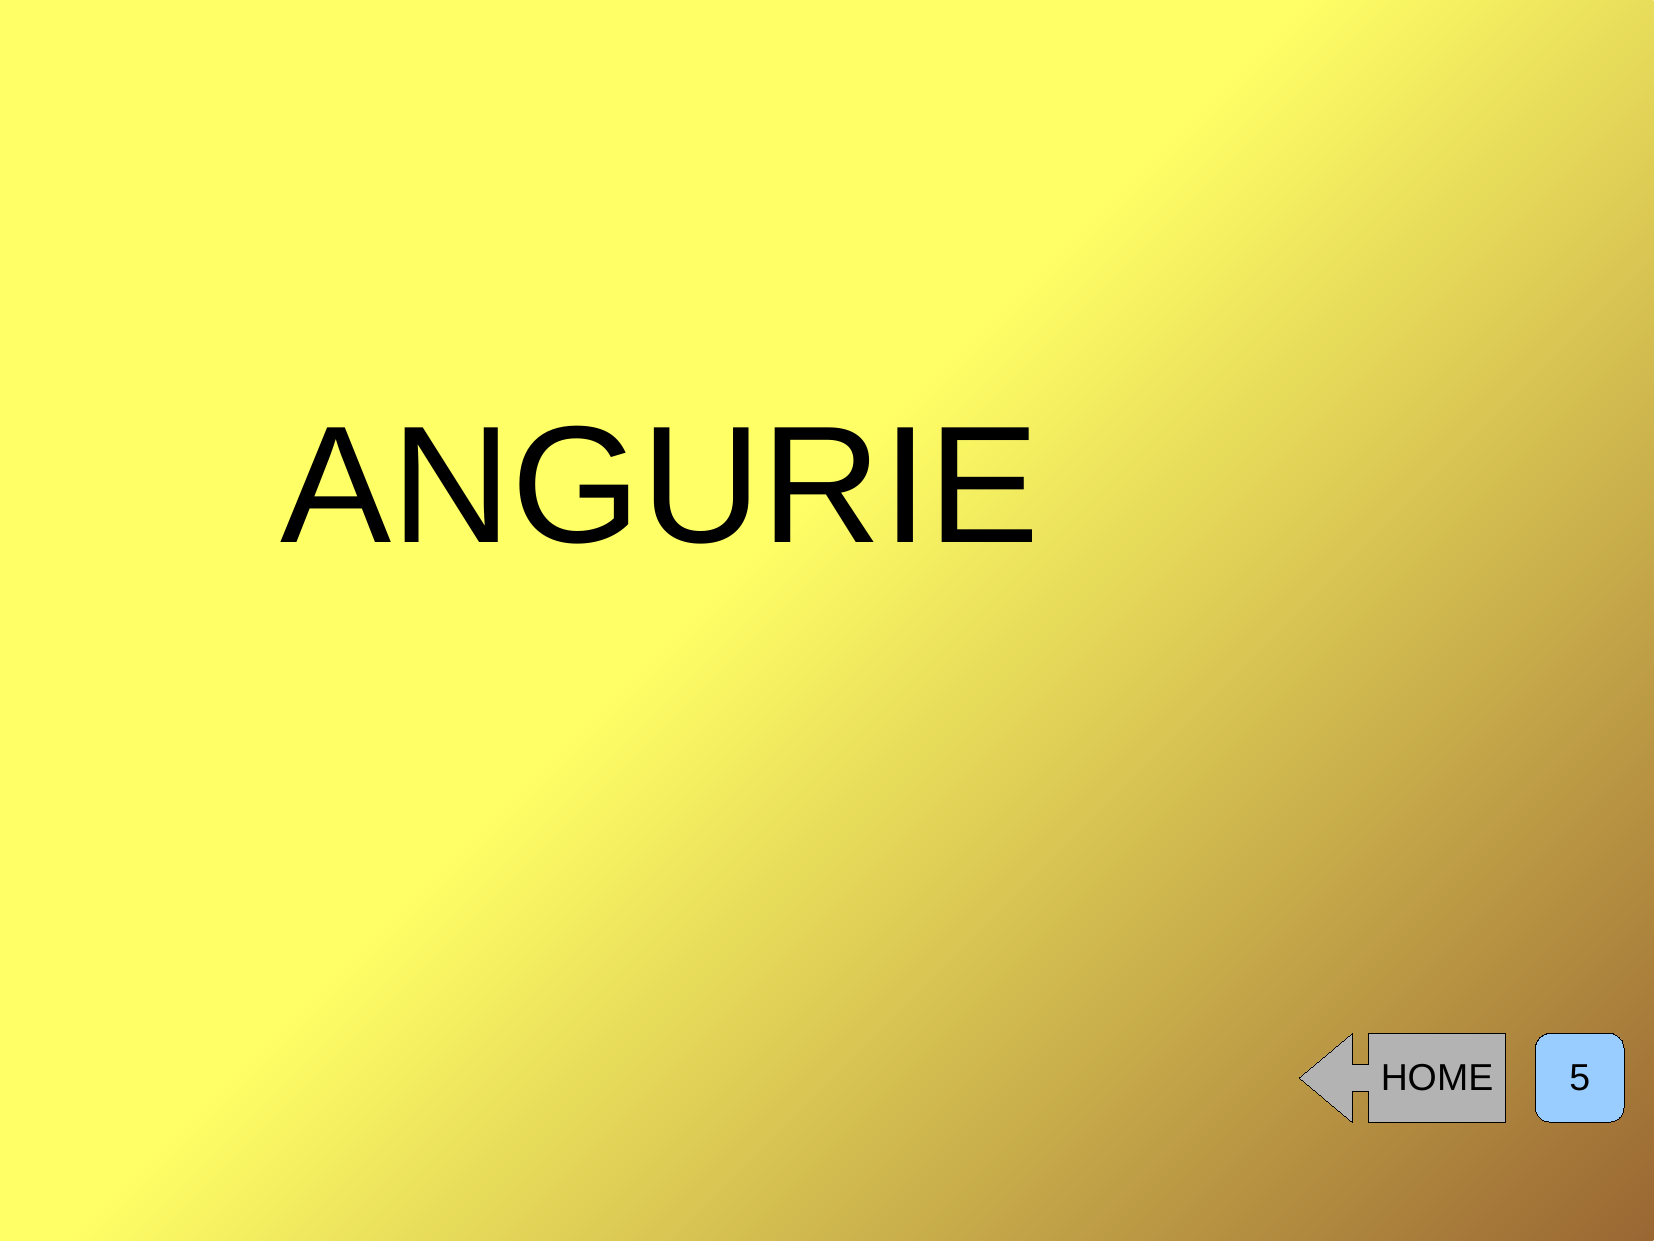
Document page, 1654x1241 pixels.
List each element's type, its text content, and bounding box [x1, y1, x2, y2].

text_box HOME [1299, 1033, 1506, 1123]
text_box ANGURIE [265, 383, 1418, 586]
text_box <numero> [1535, 1033, 1625, 1123]
